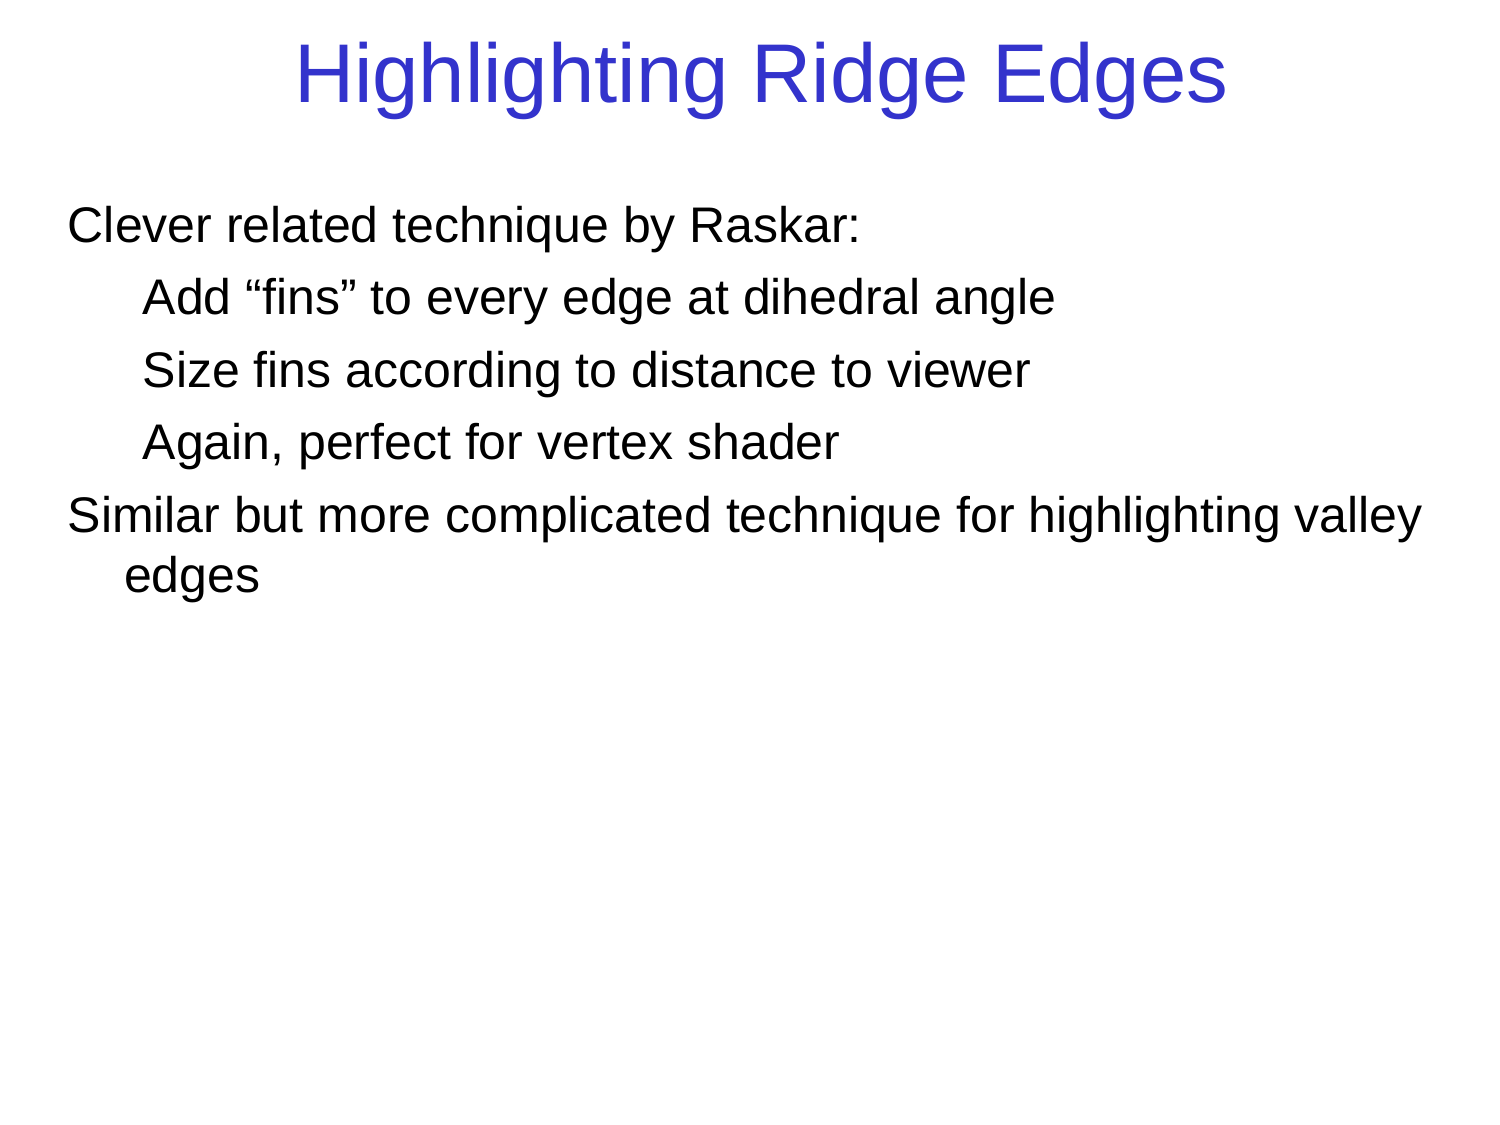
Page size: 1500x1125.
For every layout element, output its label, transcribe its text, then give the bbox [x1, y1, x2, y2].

title Highlighting Ridge Edges [123, 0, 1399, 138]
list Clever related technique by Raskar: Add “fins” to every edge at dihedral angle Size fins according to distance to viewer Again, perfect for vertex shader Similar but more complicated technique for highlighting valley edges [53, 184, 1459, 1071]
